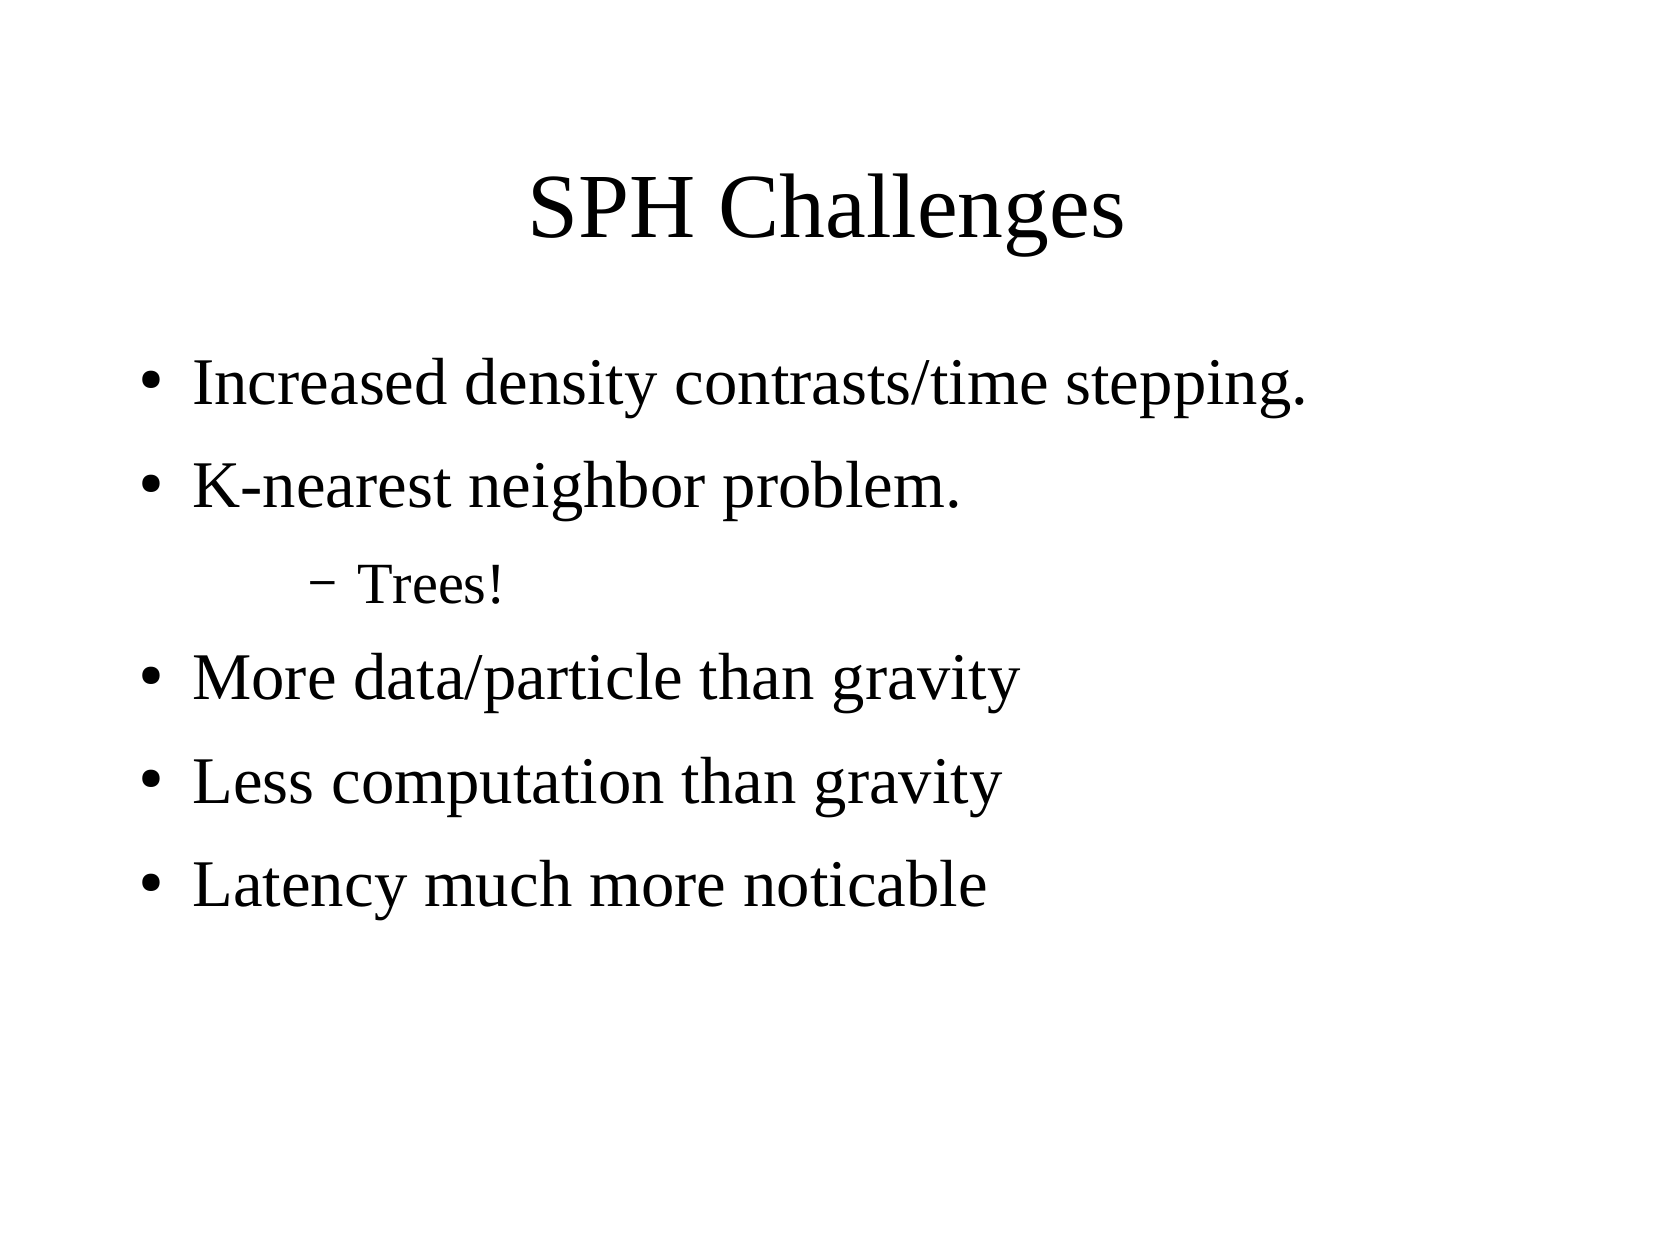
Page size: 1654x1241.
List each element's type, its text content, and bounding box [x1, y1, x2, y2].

title SPH Challenges [121, 110, 1534, 303]
list Increased density contrasts/time stepping. K-nearest neighbor problem. Trees! More data/particle than gravity Less computation than gravity Latency much more noticable [121, 344, 1534, 1112]
